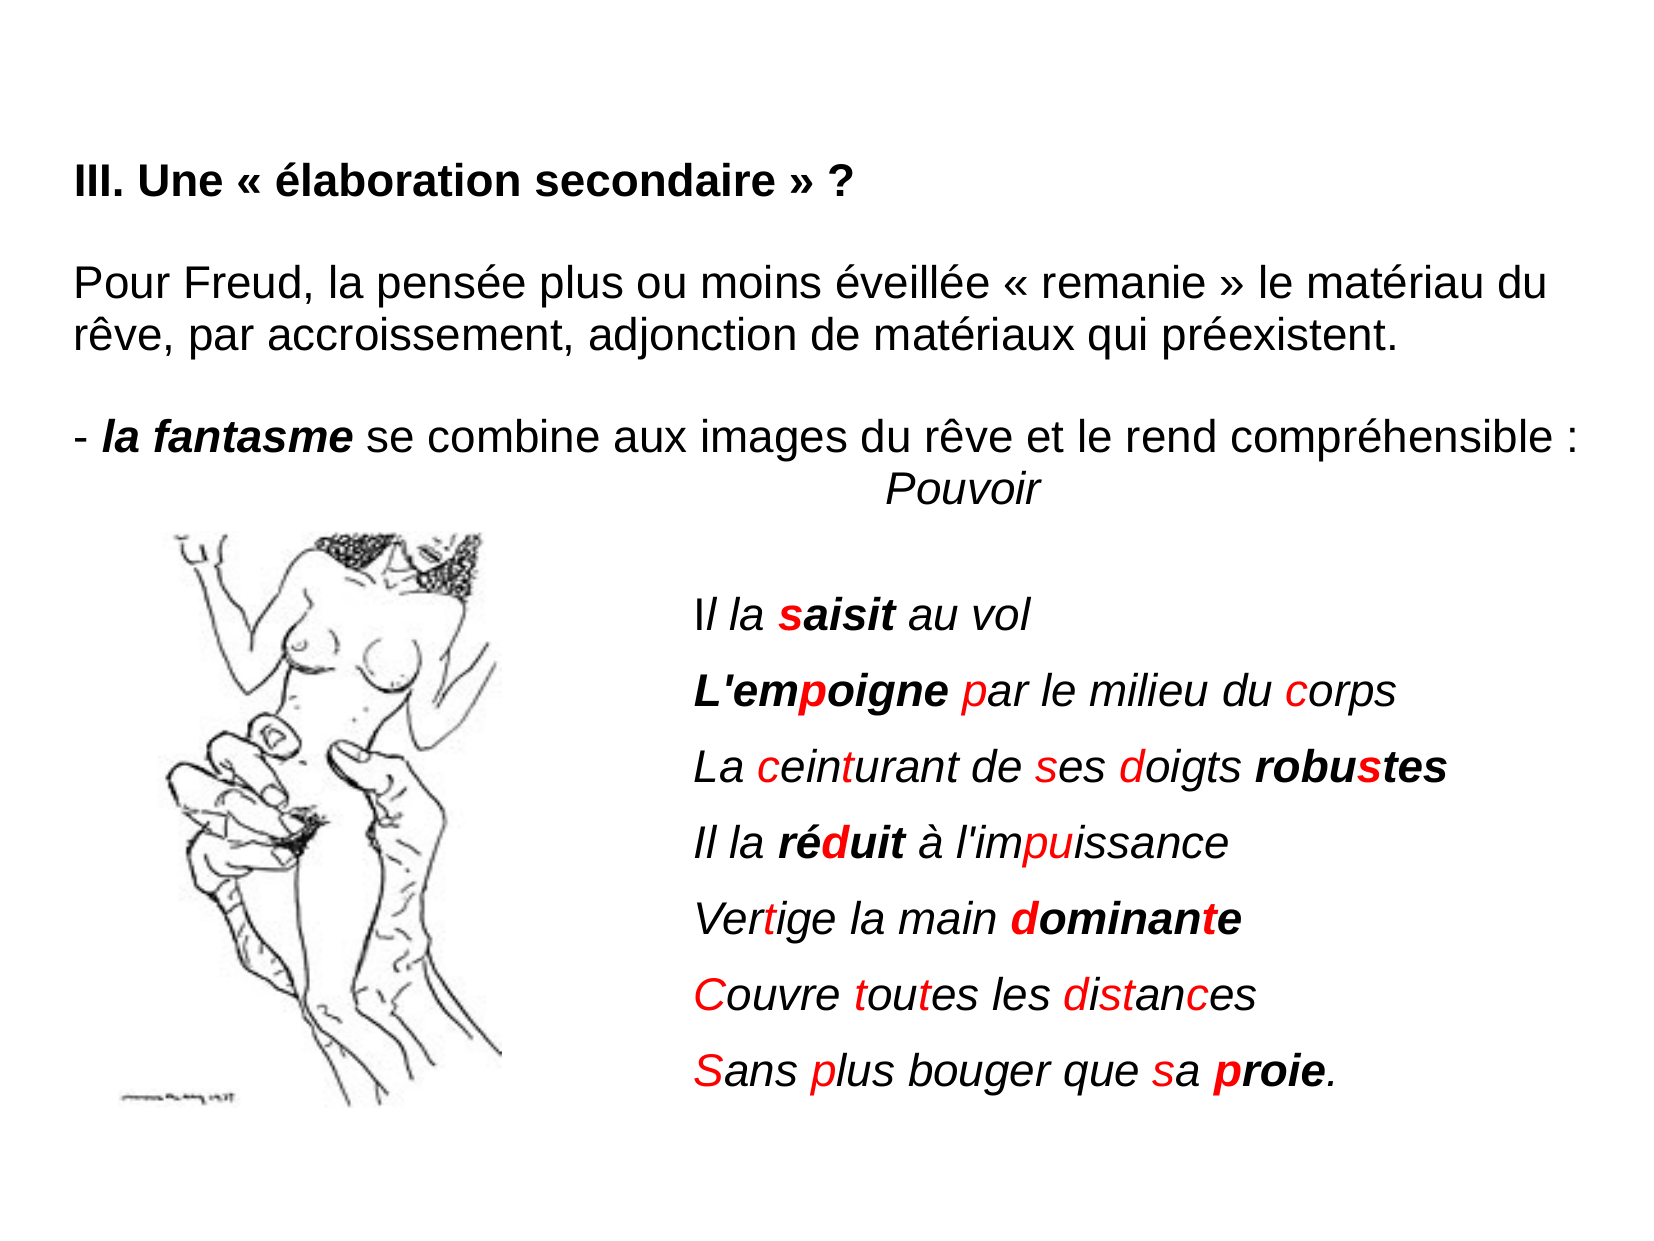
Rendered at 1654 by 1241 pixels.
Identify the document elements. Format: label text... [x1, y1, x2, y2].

text_box III. Une « élaboration secondaire » ? Pour Freud, la pensée plus ou moins éveillée « remanie » le matériau du rêve, par accroissement, adjonction de matériaux qui préexistent. - la fantasme se combine aux images du rêve et le rend compréhensible : Pouvoir [59, 147, 1625, 1211]
picture [118, 531, 502, 1123]
text_box Il la saisit au vol L'empoigne par le milieu du corps La ceinturant de ses doigts robustes Il la réduit à l'impuissance Vertige la main dominante Couvre toutes les distances Sans plus bouger que sa proie. [679, 581, 1477, 1152]
